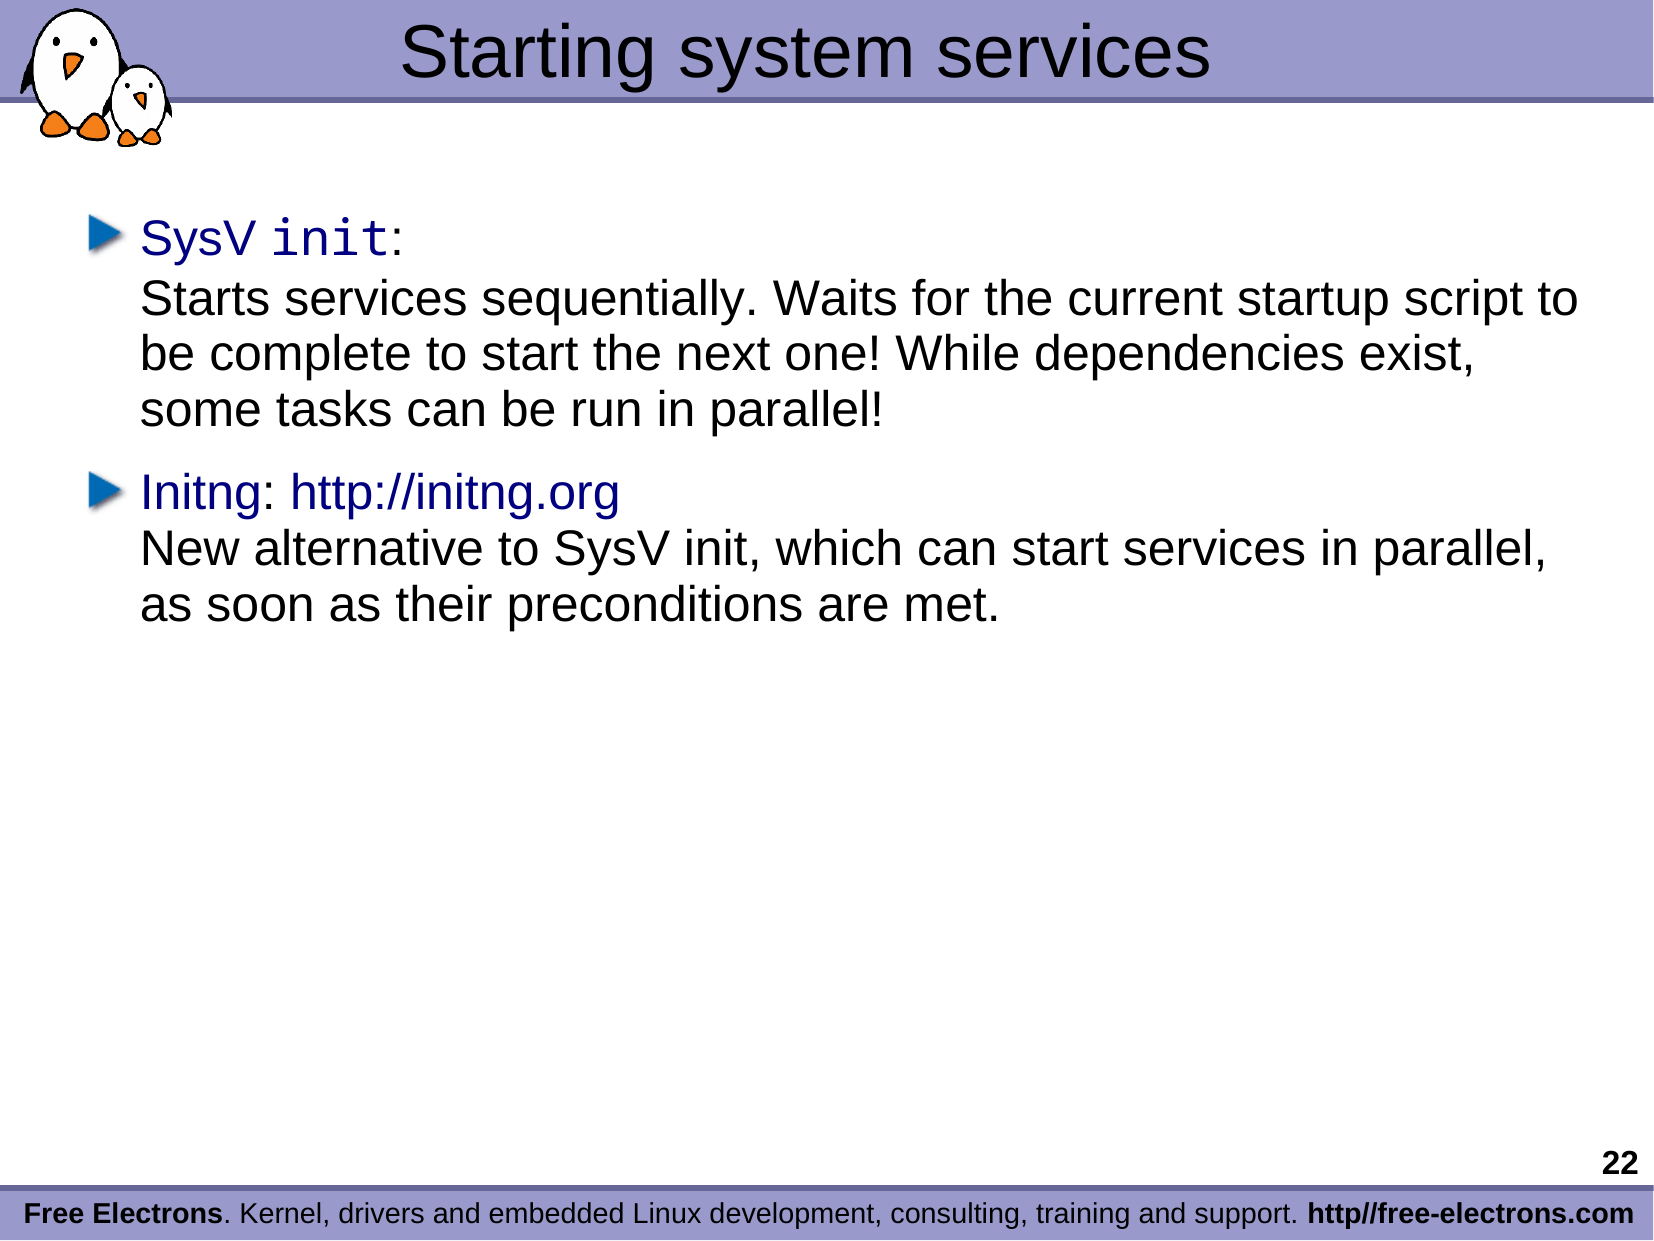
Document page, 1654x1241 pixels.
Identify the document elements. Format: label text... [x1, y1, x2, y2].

list SysV init: Starts services sequentially. Waits for the current startup script to be complete to start the next one! While dependencies exist, some tasks can be run in parallel! Initng: http://initng.org New alternative to SysV init, which can start services in parallel, as soon as their preconditions are met. [68, 201, 1592, 1118]
picture [20, 8, 172, 147]
title Starting system services [60, 0, 1551, 103]
